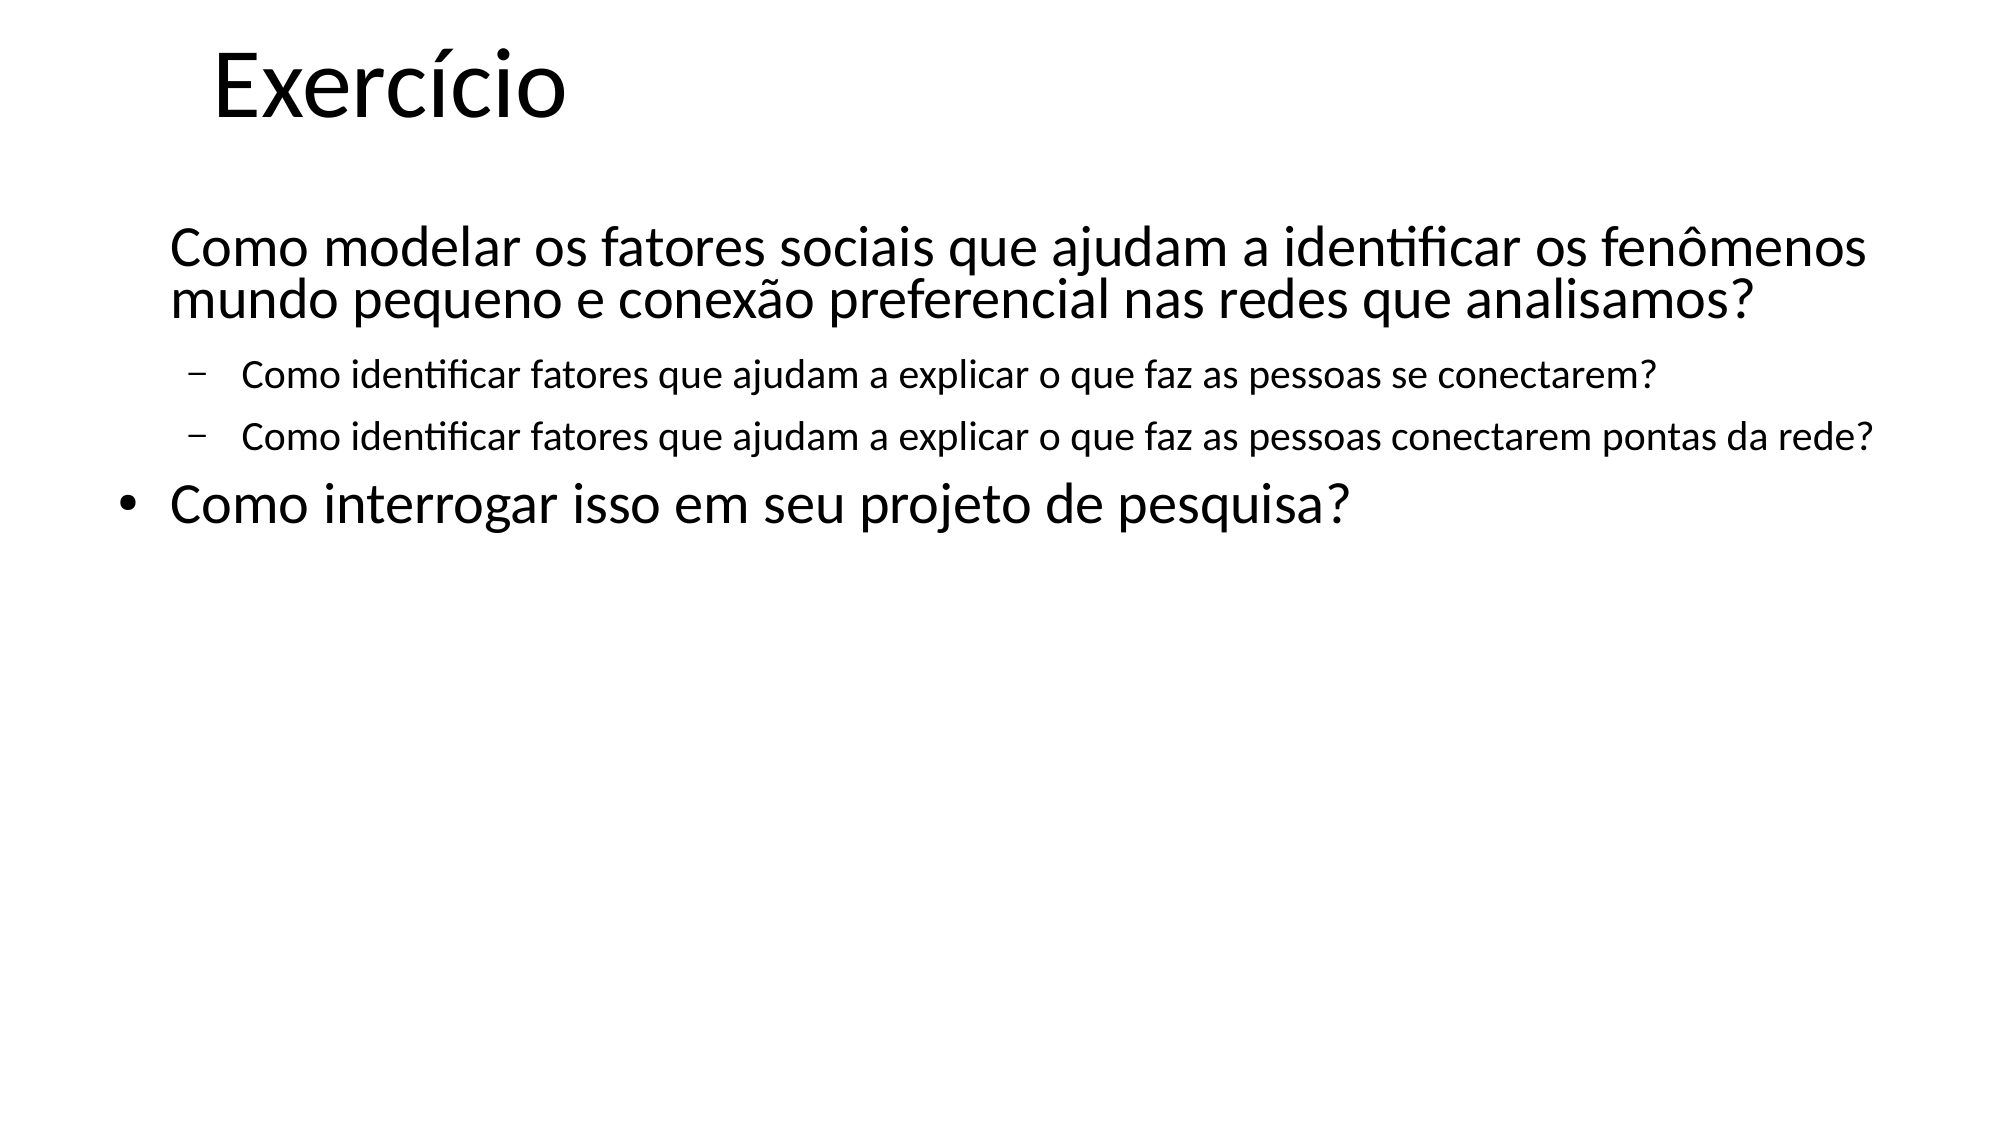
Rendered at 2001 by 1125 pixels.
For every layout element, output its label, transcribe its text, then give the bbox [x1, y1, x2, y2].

list Como modelar os fatores sociais que ajudam a identificar os fenômenos mundo pequeno e conexão preferencial nas redes que analisamos? Como identificar fatores que ajudam a explicar o que faz as pessoas se conectarem? Como identificar fatores que ajudam a explicar o que faz as pessoas conectarem pontas da rede? Como interrogar isso em seu projeto de pesquisa? [99, 224, 1900, 1006]
title Exercício [212, 0, 1713, 224]
